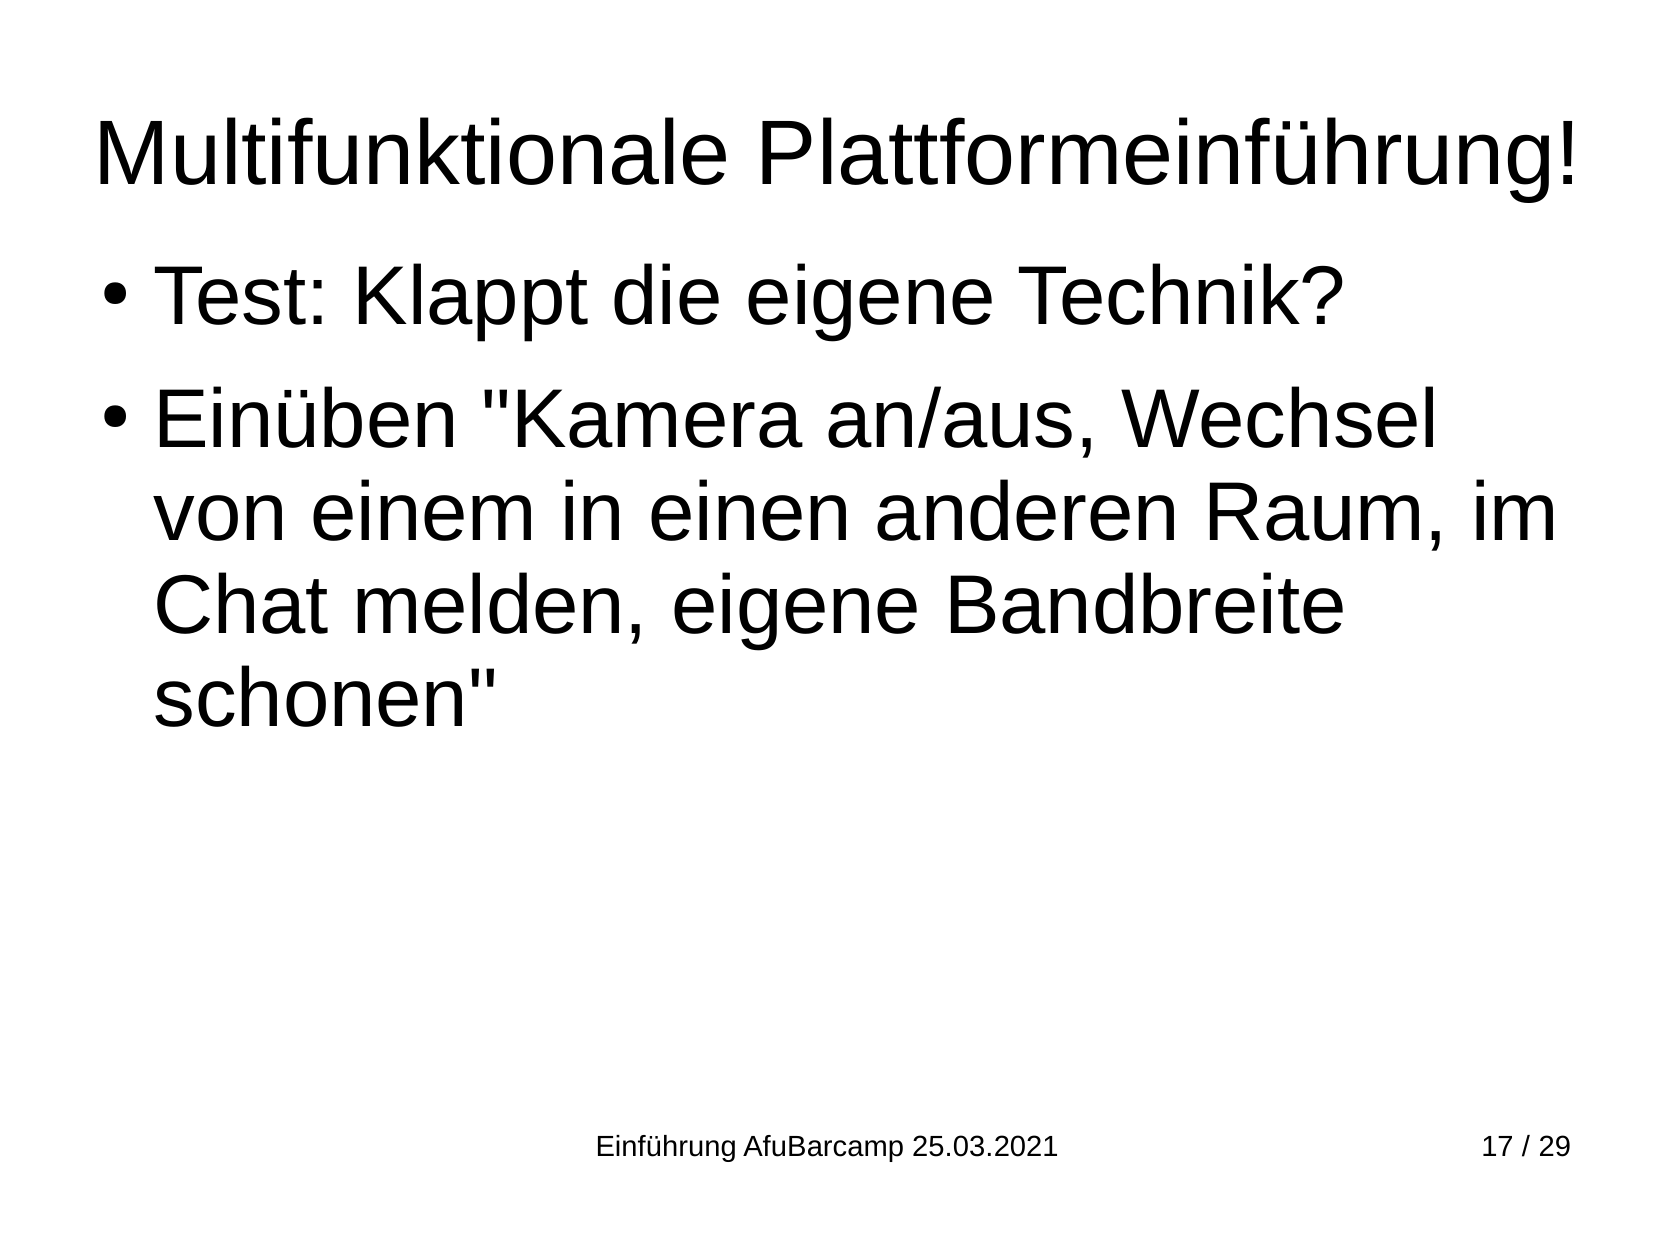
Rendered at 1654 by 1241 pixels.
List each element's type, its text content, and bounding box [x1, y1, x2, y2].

list Test: Klappt die eigene Technik? Einüben "Kamera an/aus, Wechsel von einem in einen anderen Raum, im Chat melden, eigene Bandbreite schonen" [82, 249, 1571, 969]
title Multifunktionale Plattformeinführung! [82, 49, 1595, 257]
